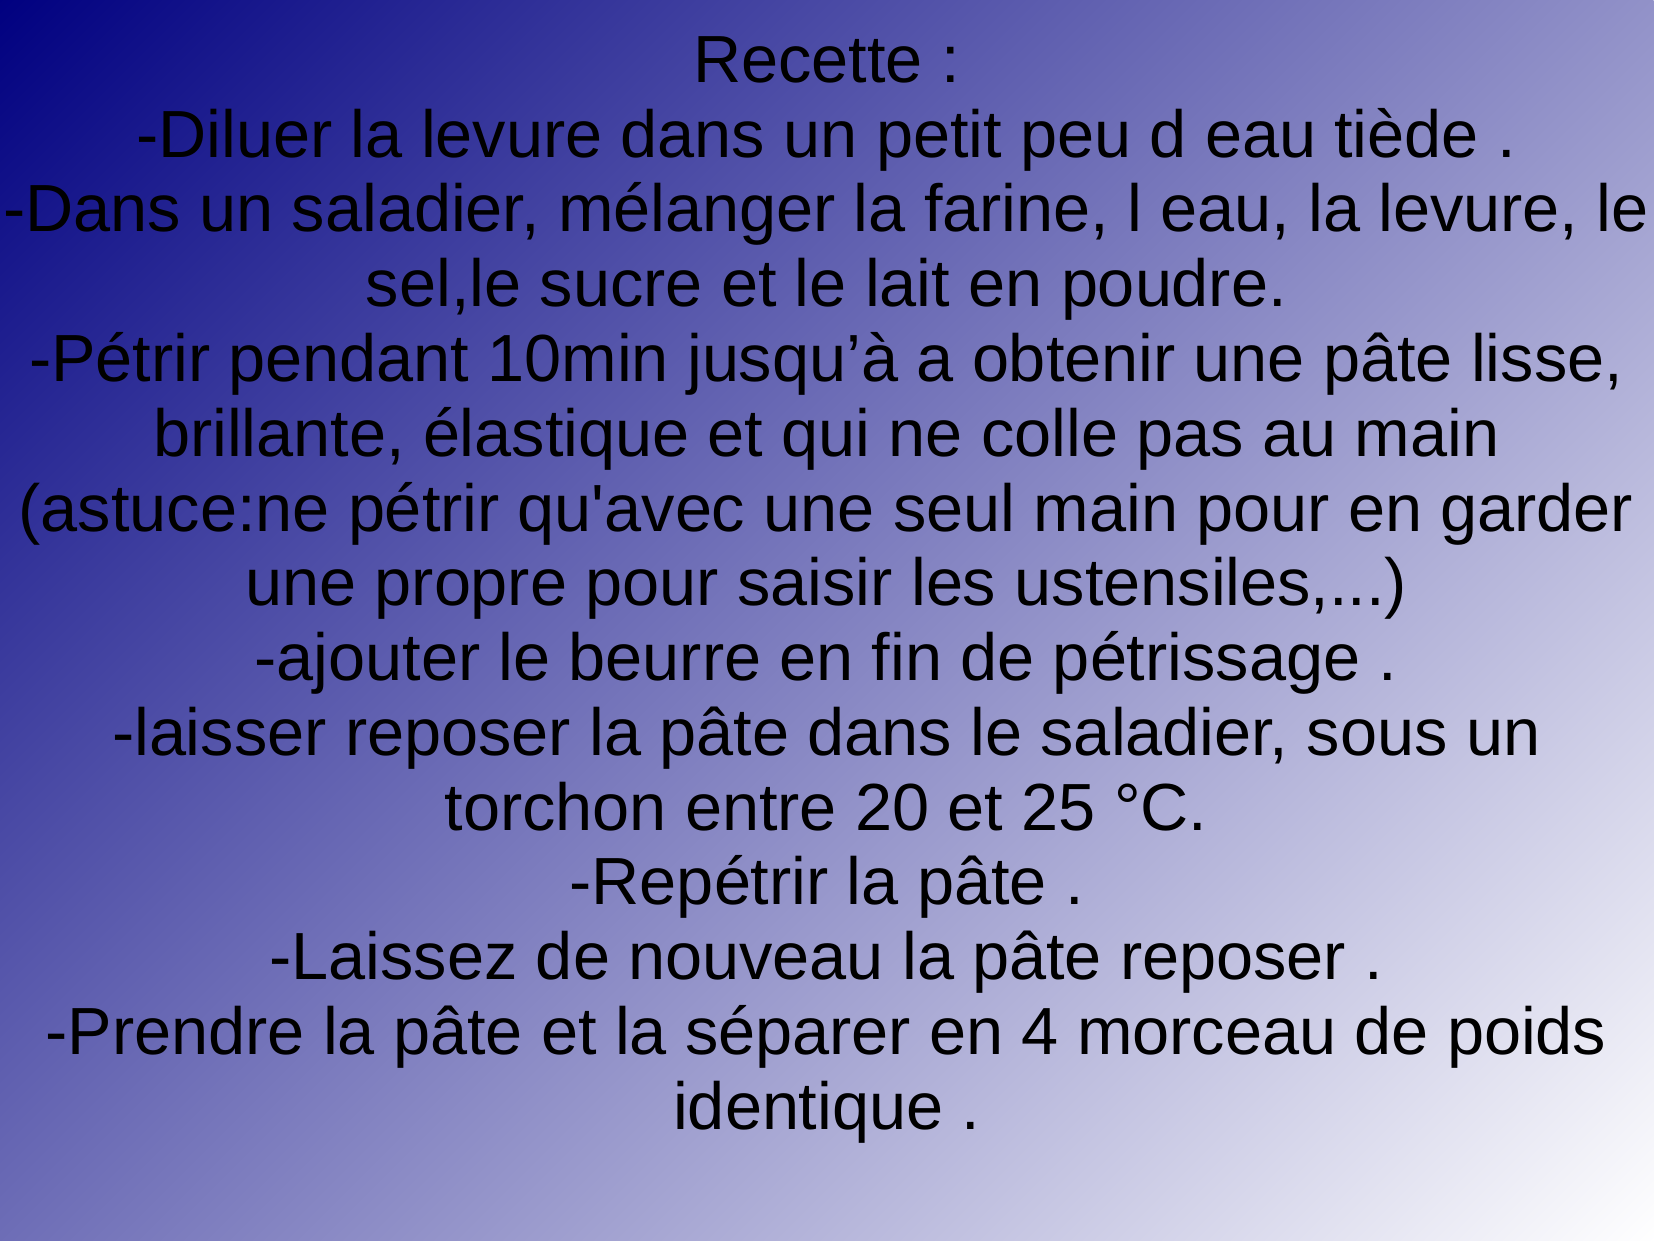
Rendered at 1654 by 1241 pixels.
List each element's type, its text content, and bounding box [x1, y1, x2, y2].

subtitle Recette : -Diluer la levure dans un petit peu d eau tiède . -Dans un saladier, mélanger la farine, l eau, la levure, le sel,le sucre et le lait en poudre. -Pétrir pendant 10min jusqu’à a obtenir une pâte lisse, brillante, élastique et qui ne colle pas au main (astuce:ne pétrir qu'avec une seul main pour en garder une propre pour saisir les ustensiles,...) -ajouter le beurre en fin de pétrissage . -laisser reposer la pâte dans le saladier, sous un torchon entre 20 et 25 °C. -Repétrir la pâte . -Laissez de nouveau la pâte reposer . -Prendre la pâte et la séparer en 4 morceau de poids identique . [0, 0, 1654, 1241]
